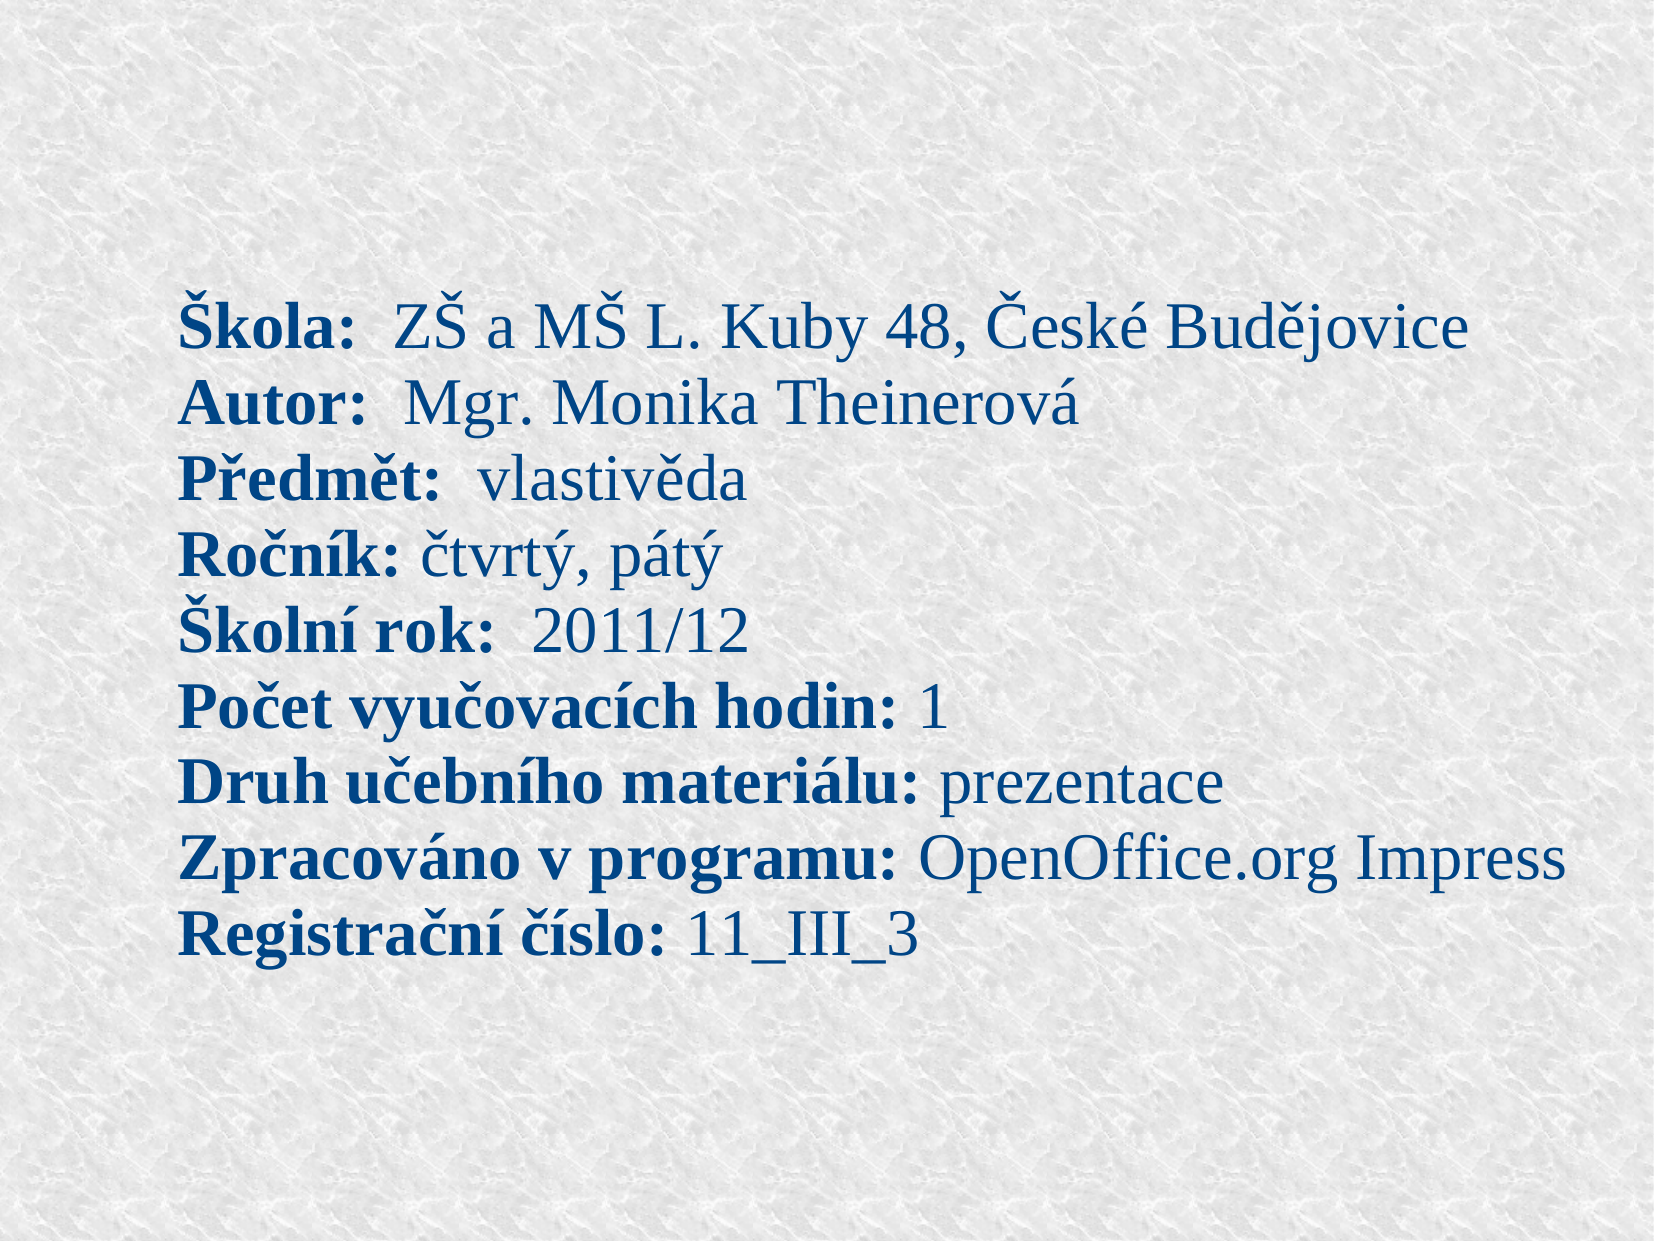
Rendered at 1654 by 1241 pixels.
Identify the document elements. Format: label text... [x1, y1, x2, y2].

picture [0, 0, 1654, 1241]
title Škola: ZŠ a MŠ L. Kuby 48, České Budějovice Autor: Mgr. Monika Theinerová Předmět: vlastivěda Ročník: čtvrtý, pátý Školní rok: 2011/12 Počet vyučovacích hodin: 1 Druh učebního materiálu: prezentace Zpracováno v programu: OpenOffice.org Impress Registrační číslo: 11_III_3 [177, 0, 1654, 1182]
